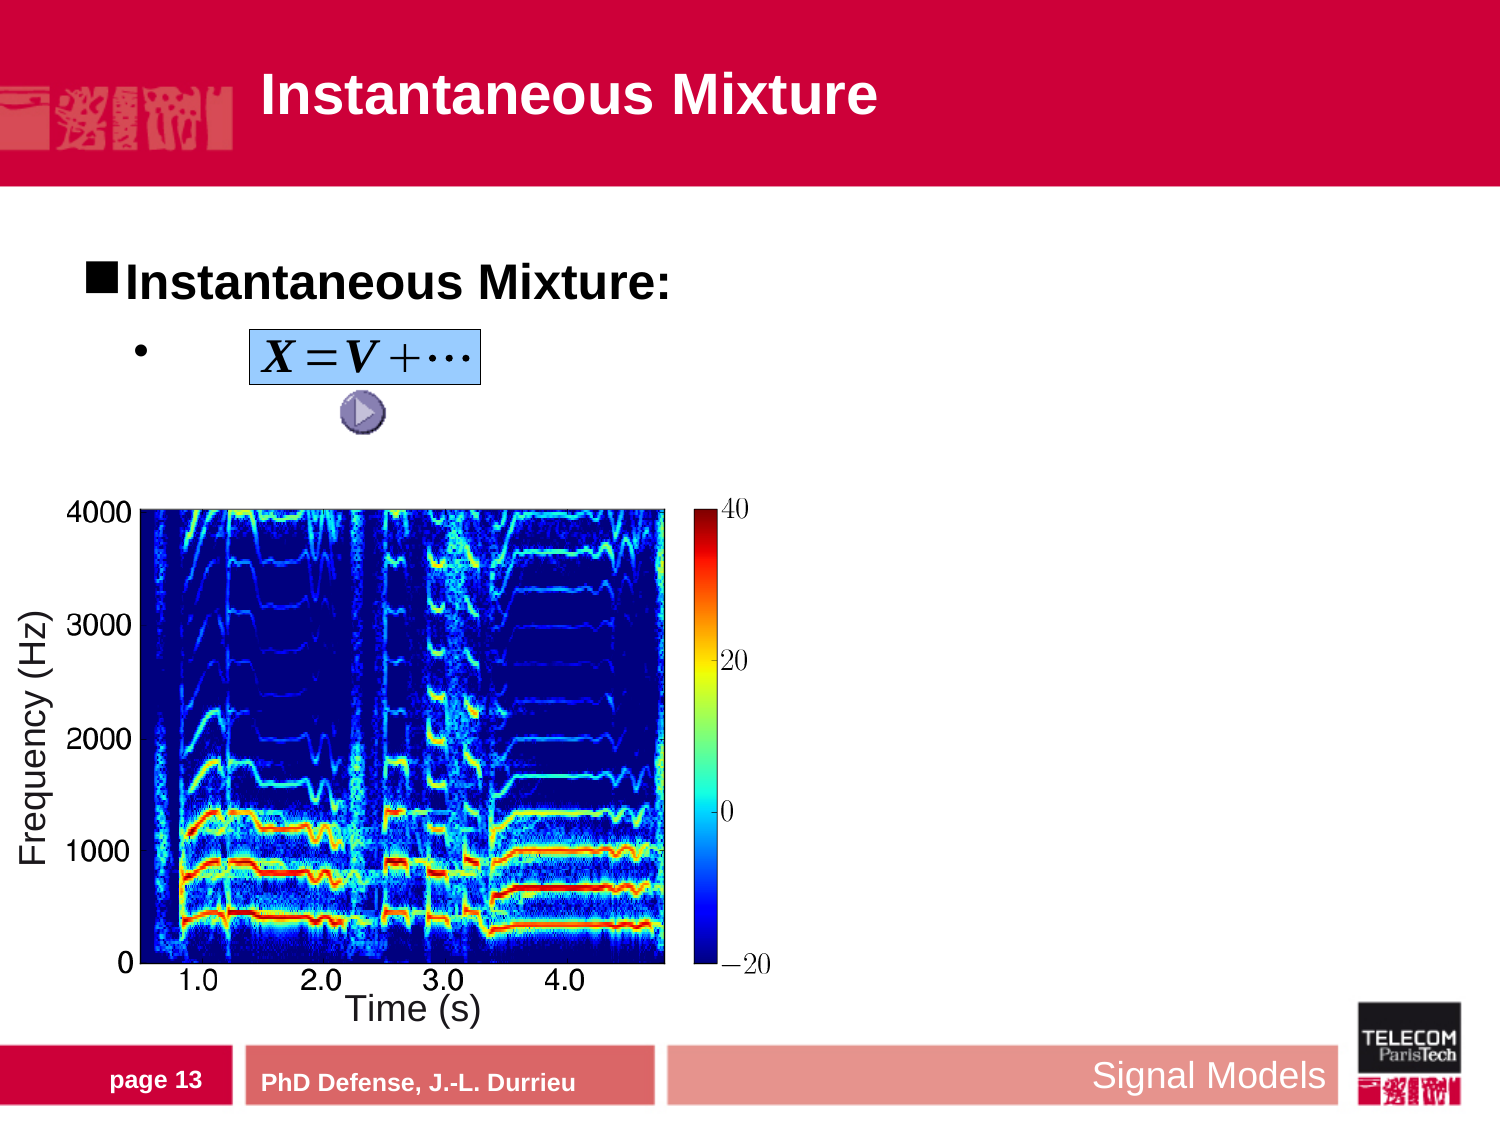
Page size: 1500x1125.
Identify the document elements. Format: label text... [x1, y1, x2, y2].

text_box Time (s) [329, 977, 518, 1037]
text_box Frequency (Hz) [0, 582, 60, 883]
text_box Instantaneous Mixture: [87, 254, 713, 555]
text_box Signal Models [1012, 1036, 1342, 1112]
picture [0, 0, 1500, 1125]
title Instantaneous Mixture [245, 23, 1459, 166]
